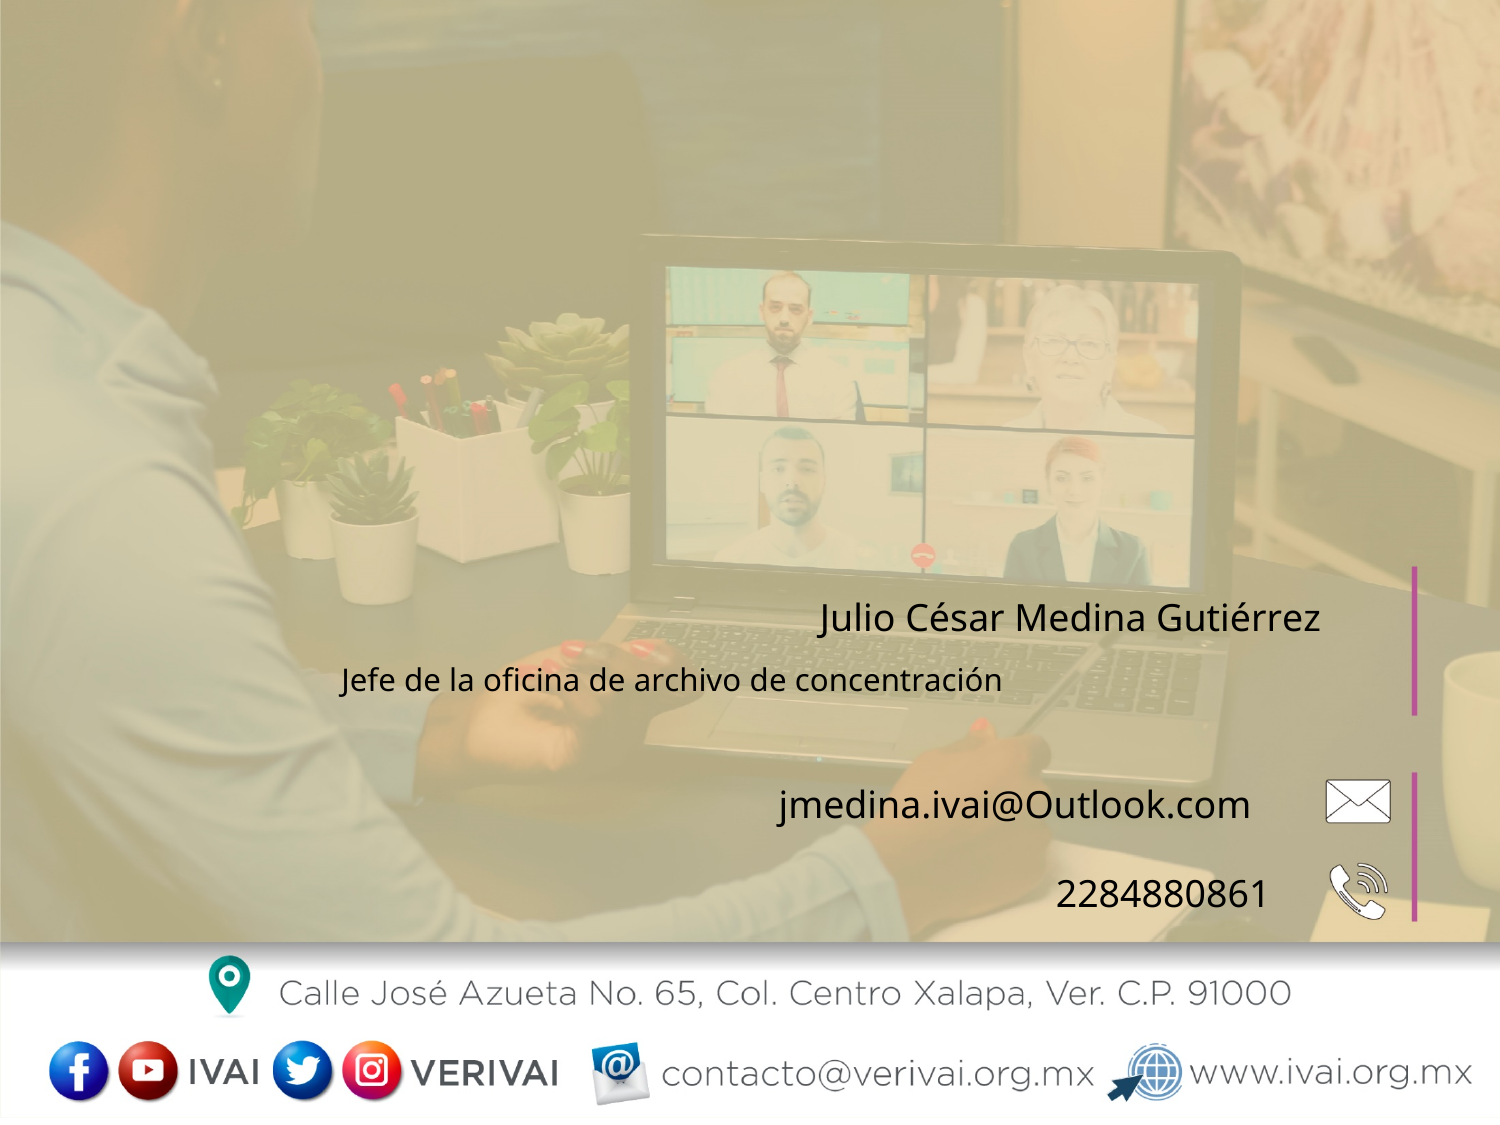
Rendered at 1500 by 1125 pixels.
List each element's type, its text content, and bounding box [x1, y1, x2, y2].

text_box jmedina.ivai@Outlook.com [767, 775, 1302, 833]
picture [0, 0, 1500, 1118]
text_box 2284880861 [1044, 864, 1302, 922]
text_box Jefe de la oficina de archivo de concentración [329, 655, 1379, 705]
text_box Julio César Medina Gutiérrez [808, 588, 1379, 646]
